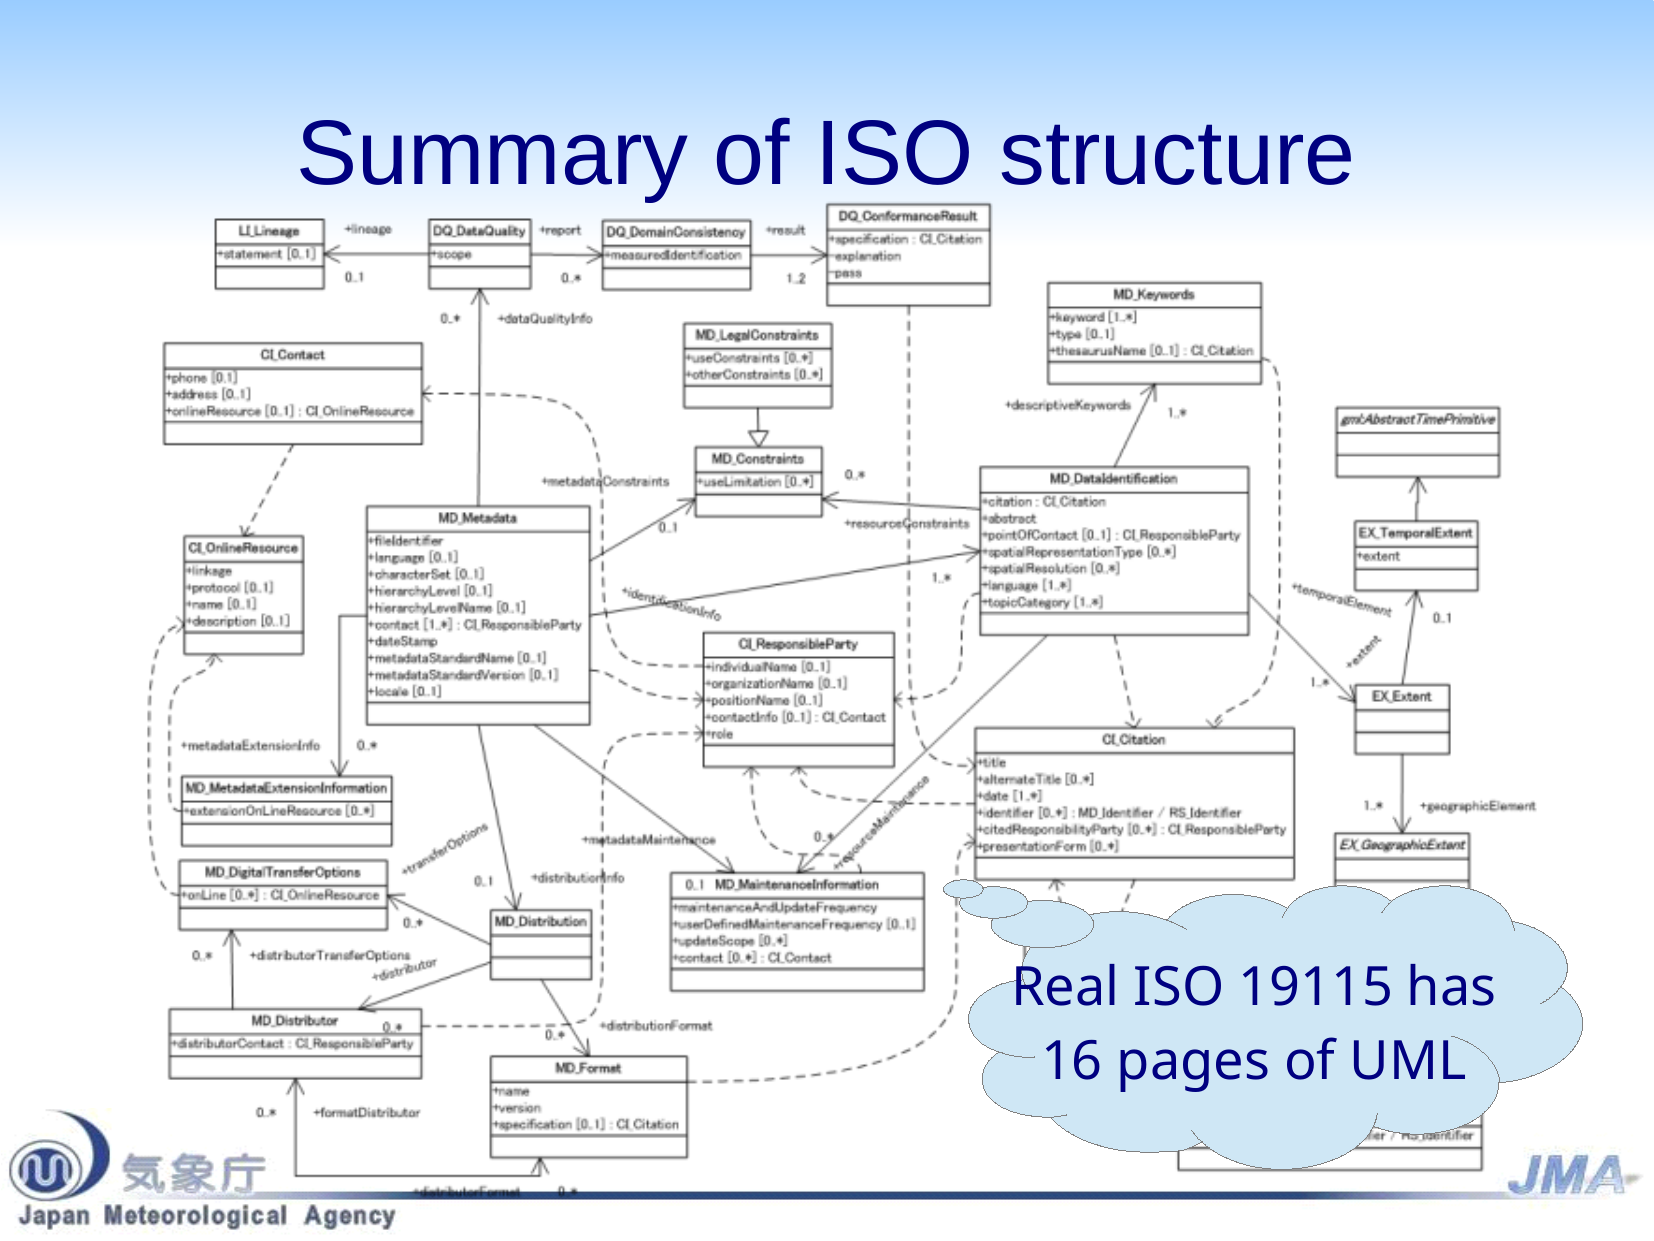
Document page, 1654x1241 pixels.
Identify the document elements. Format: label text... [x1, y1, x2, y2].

text_box Real ISO 19115 has 16 pages of UML [943, 879, 1583, 1170]
picture [1, 257, 1654, 1241]
title Summary of ISO structure [82, 49, 1571, 257]
